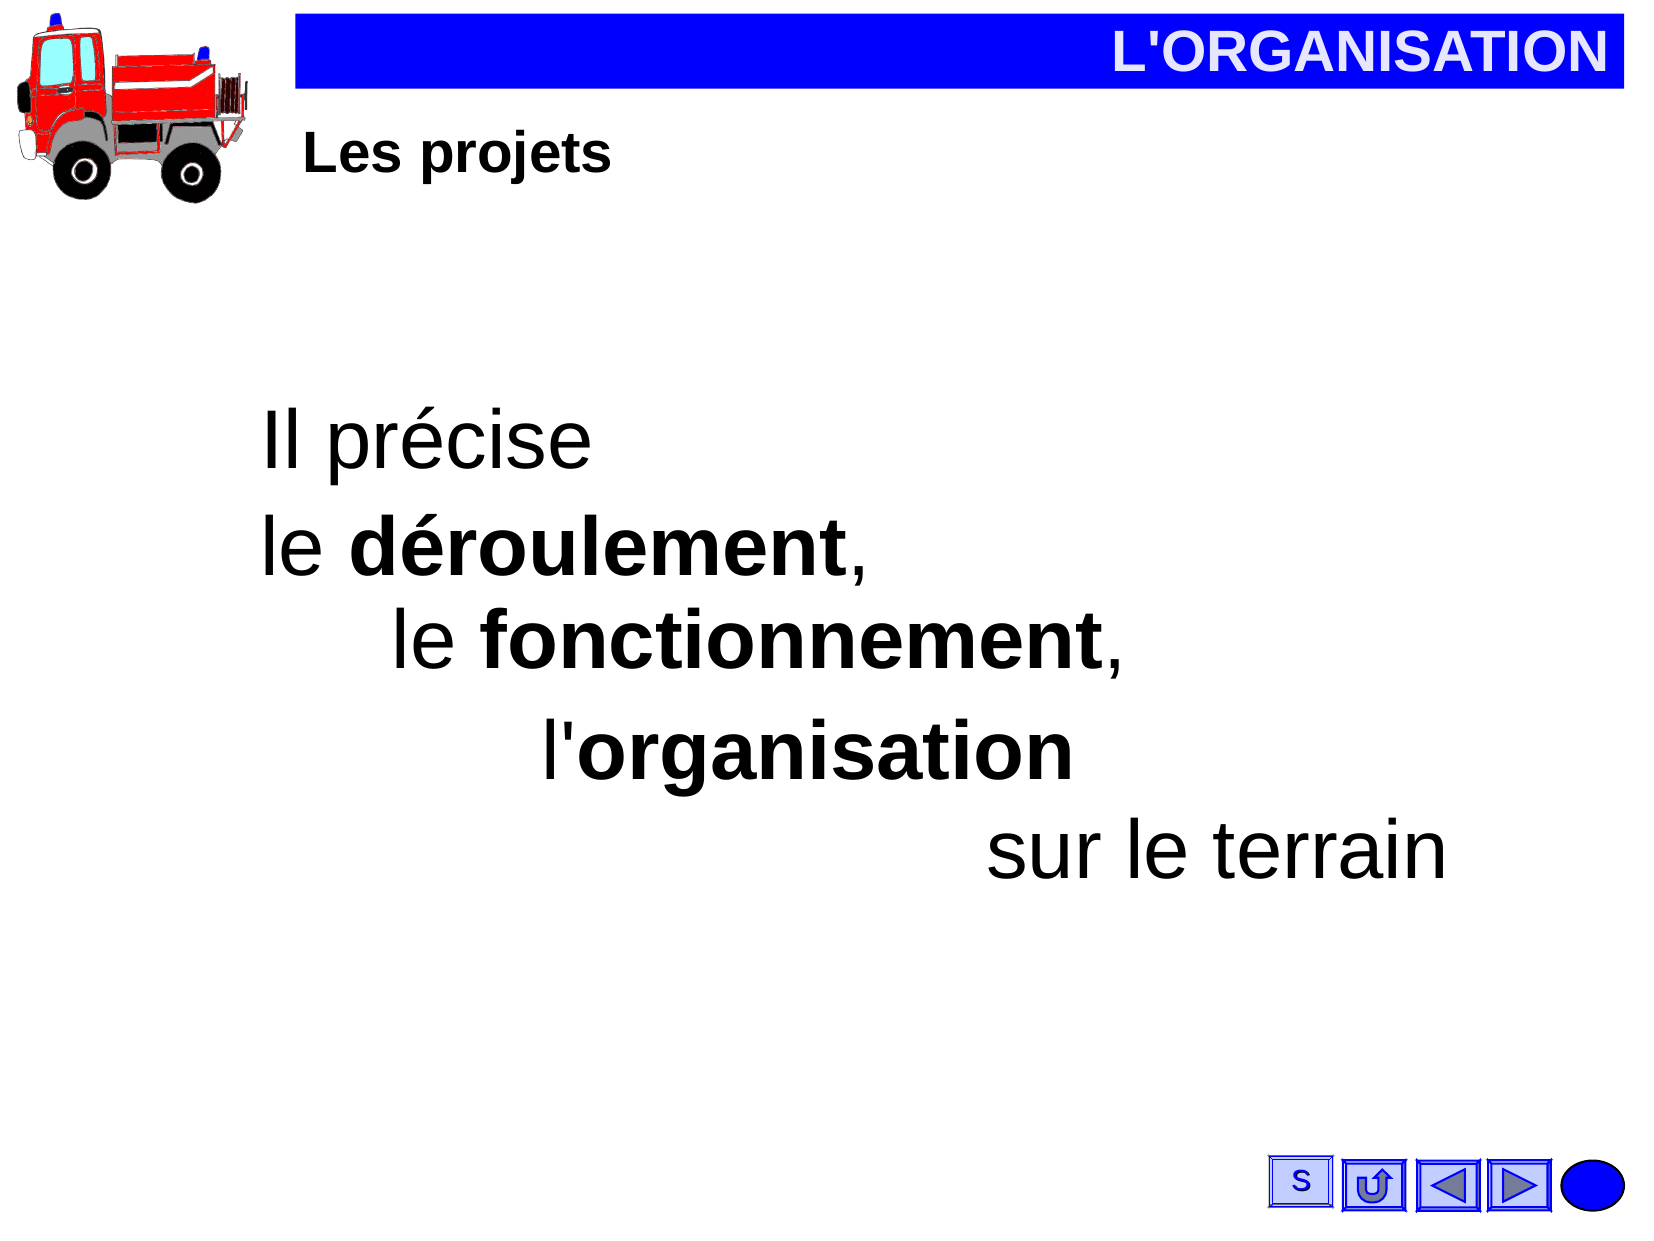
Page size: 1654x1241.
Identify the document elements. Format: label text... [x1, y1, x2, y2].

text_box Les projets [287, 112, 630, 193]
text_box [1561, 1160, 1625, 1211]
picture [8, 8, 257, 216]
list Il précise le déroulement, le fonctionnement, l'organisation sur le terrain [189, 206, 1465, 1208]
text_box L'ORGANISATION [295, 13, 1625, 89]
